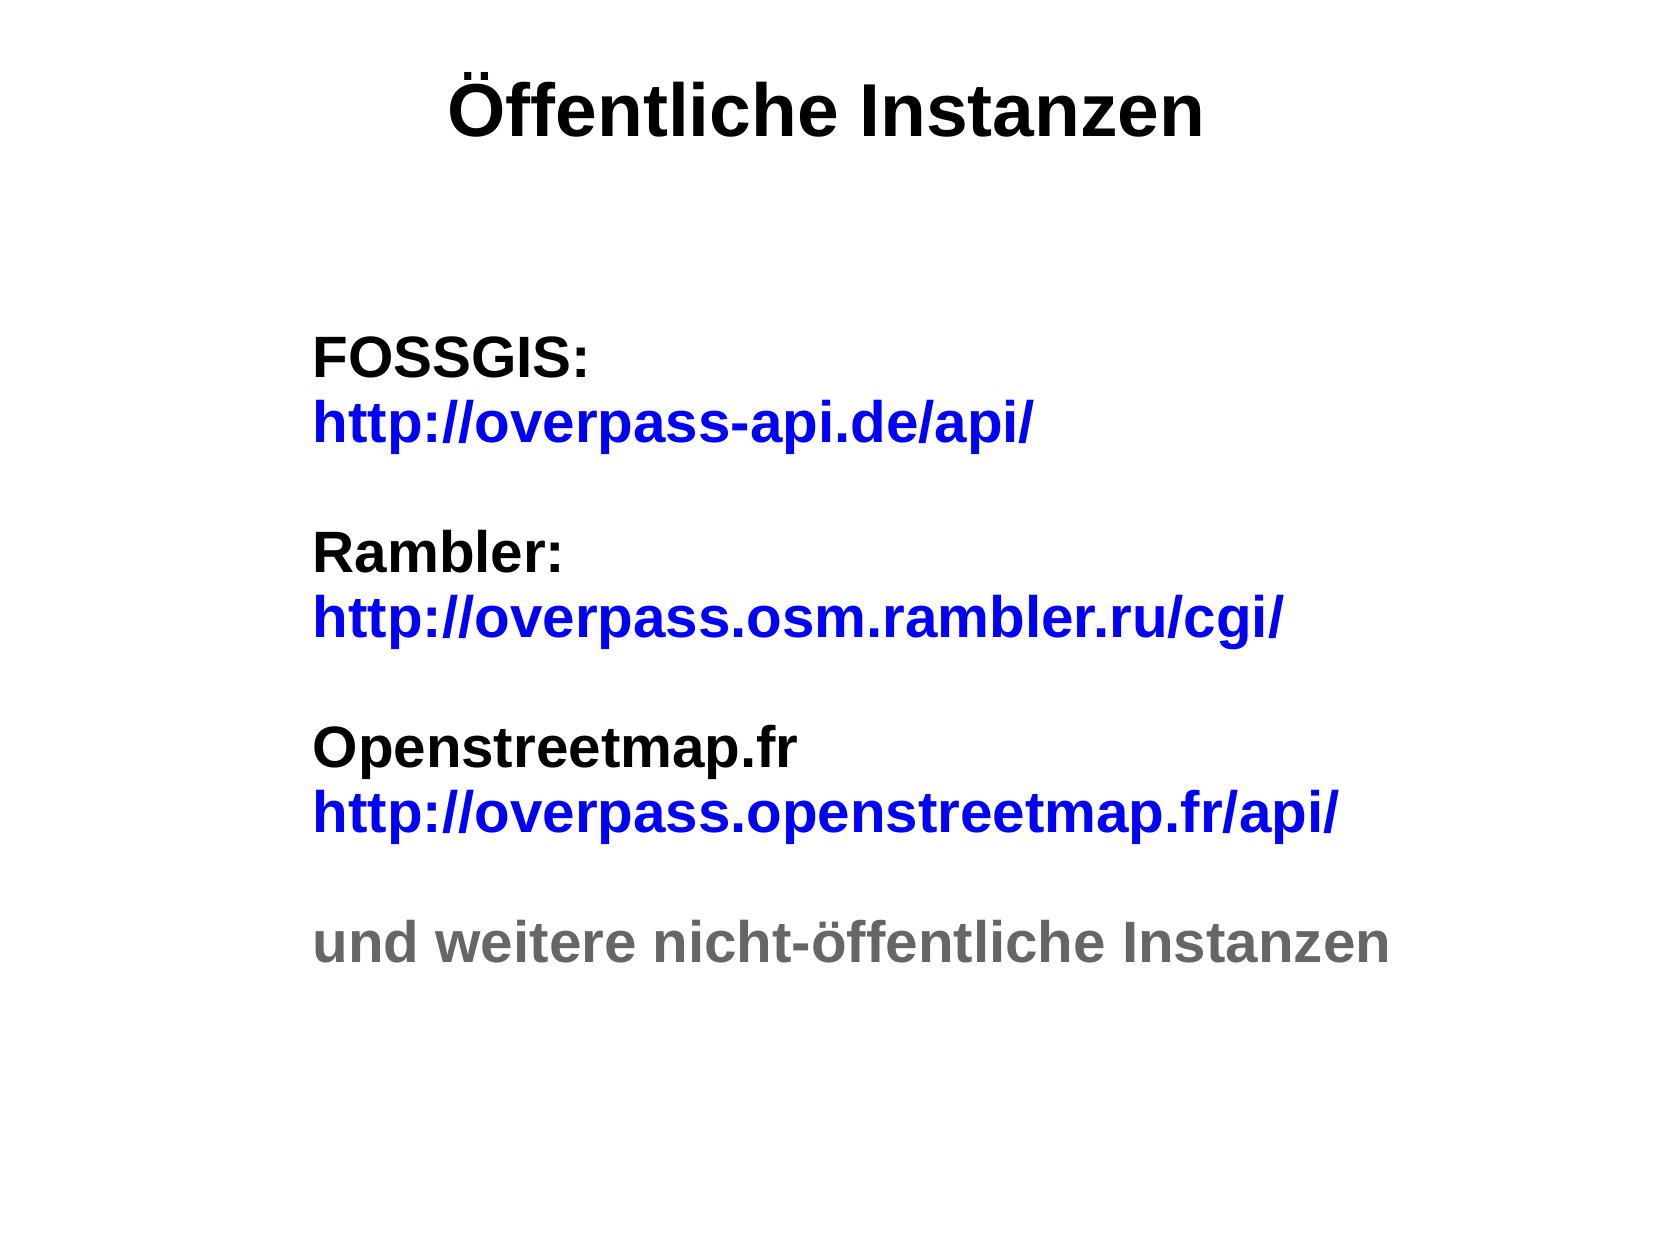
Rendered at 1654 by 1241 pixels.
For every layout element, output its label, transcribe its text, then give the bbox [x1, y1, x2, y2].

text_box FOSSGIS: http://overpass-api.de/api/ Rambler: http://overpass.osm.rambler.ru/cgi/ Openstreetmap.fr http://overpass.openstreetmap.fr/api/ und weitere nicht-öffentliche Instanzen [298, 317, 1408, 983]
text_box Öffentliche Instanzen [432, 61, 1221, 160]
